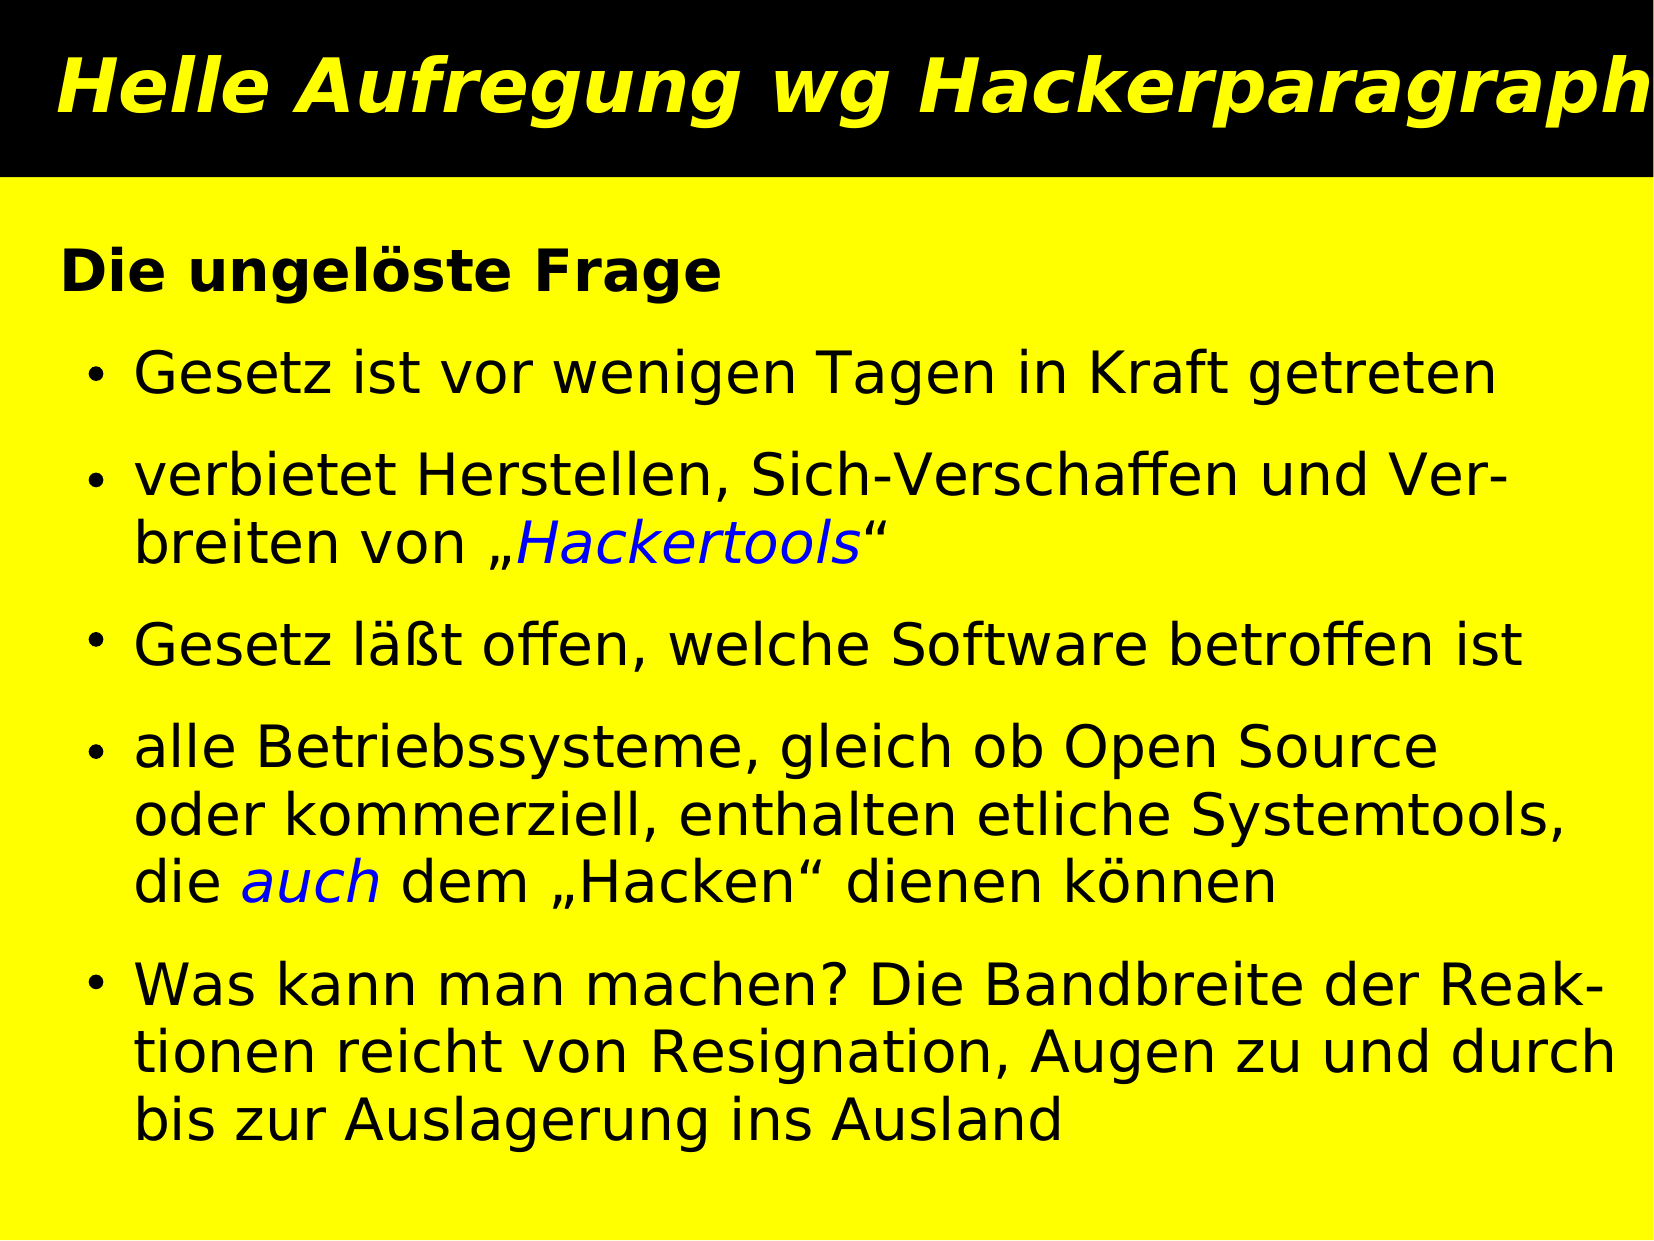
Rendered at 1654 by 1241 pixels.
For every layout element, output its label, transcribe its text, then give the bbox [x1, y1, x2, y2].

text_box Helle Aufregung wg Hackerparagraph [41, 35, 1640, 138]
text_box [0, 0, 1654, 1241]
text_box Die ungelöste Frage Gesetz ist vor wenigen Tagen in Kraft getreten verbietet Herstellen, Sich-Verschaffen und Ver- breiten von „Hackertools“ Gesetz läßt offen, welche Software betroffen ist alle Betriebssysteme, gleich ob Open Source oder kommerziell, enthalten etliche Systemtools, die auch dem „Hacken“ dienen können Was kann man machen? Die Bandbreite der Reak- tionen reicht von Resignation, Augen zu und durch bis zur Auslagerung ins Ausland [44, 230, 1653, 1162]
